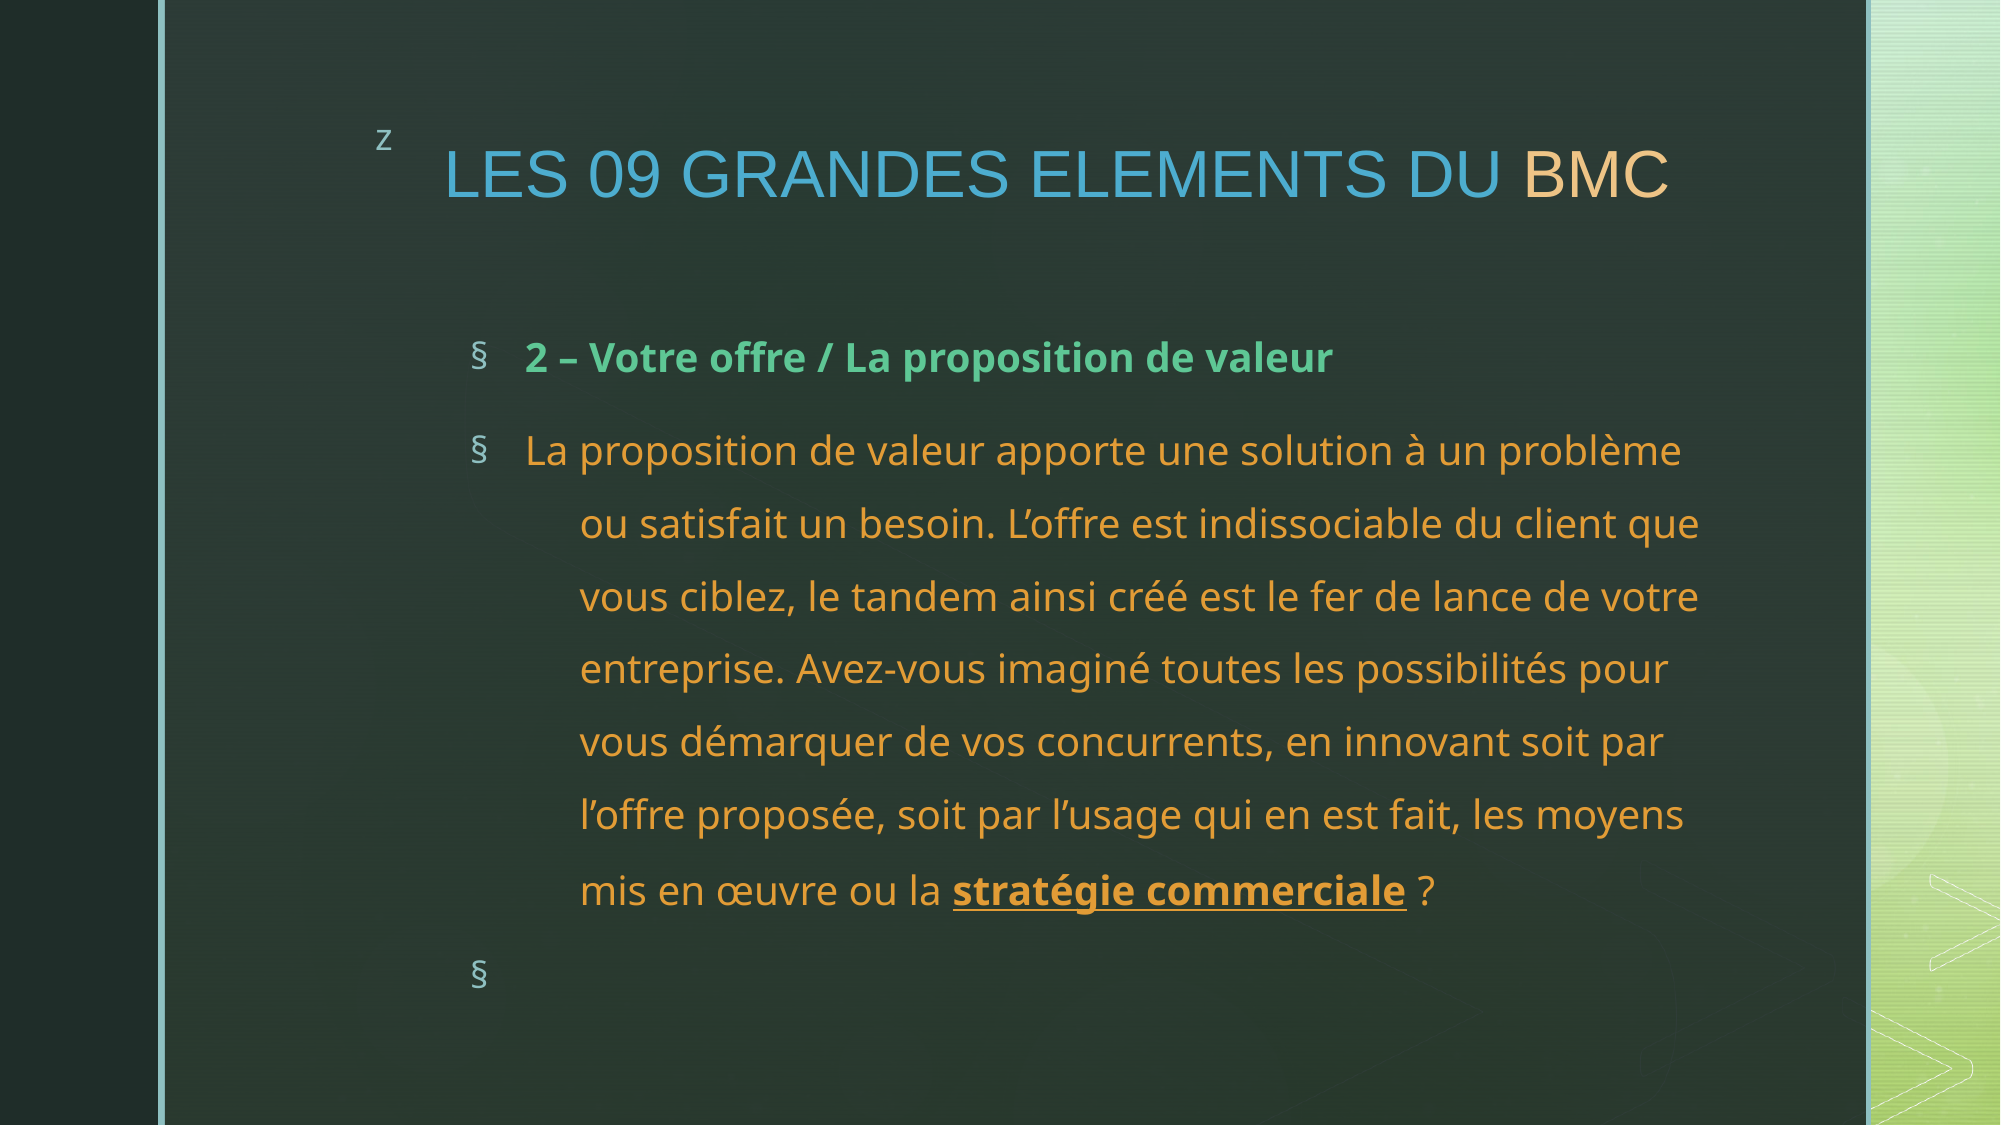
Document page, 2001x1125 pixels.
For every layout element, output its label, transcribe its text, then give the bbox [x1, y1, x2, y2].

list 2 – Votre offre / La proposition de valeur La proposition de valeur apporte une solution à un problème ou satisfait un besoin. L’offre est indissociable du client que vous ciblez, le tandem ainsi créé est le fer de lance de votre entreprise. Avez-vous imaginé toutes les possibilités pour vous démarquer de vos concurrents, en innovant soit par l’offre proposée, soit par l’usage qui en est fait, les moyens mis en œuvre ou la stratégie commerciale ? [454, 336, 1734, 993]
title LES 09 GRANDES ELEMENTS DU BMC [428, 132, 1734, 310]
